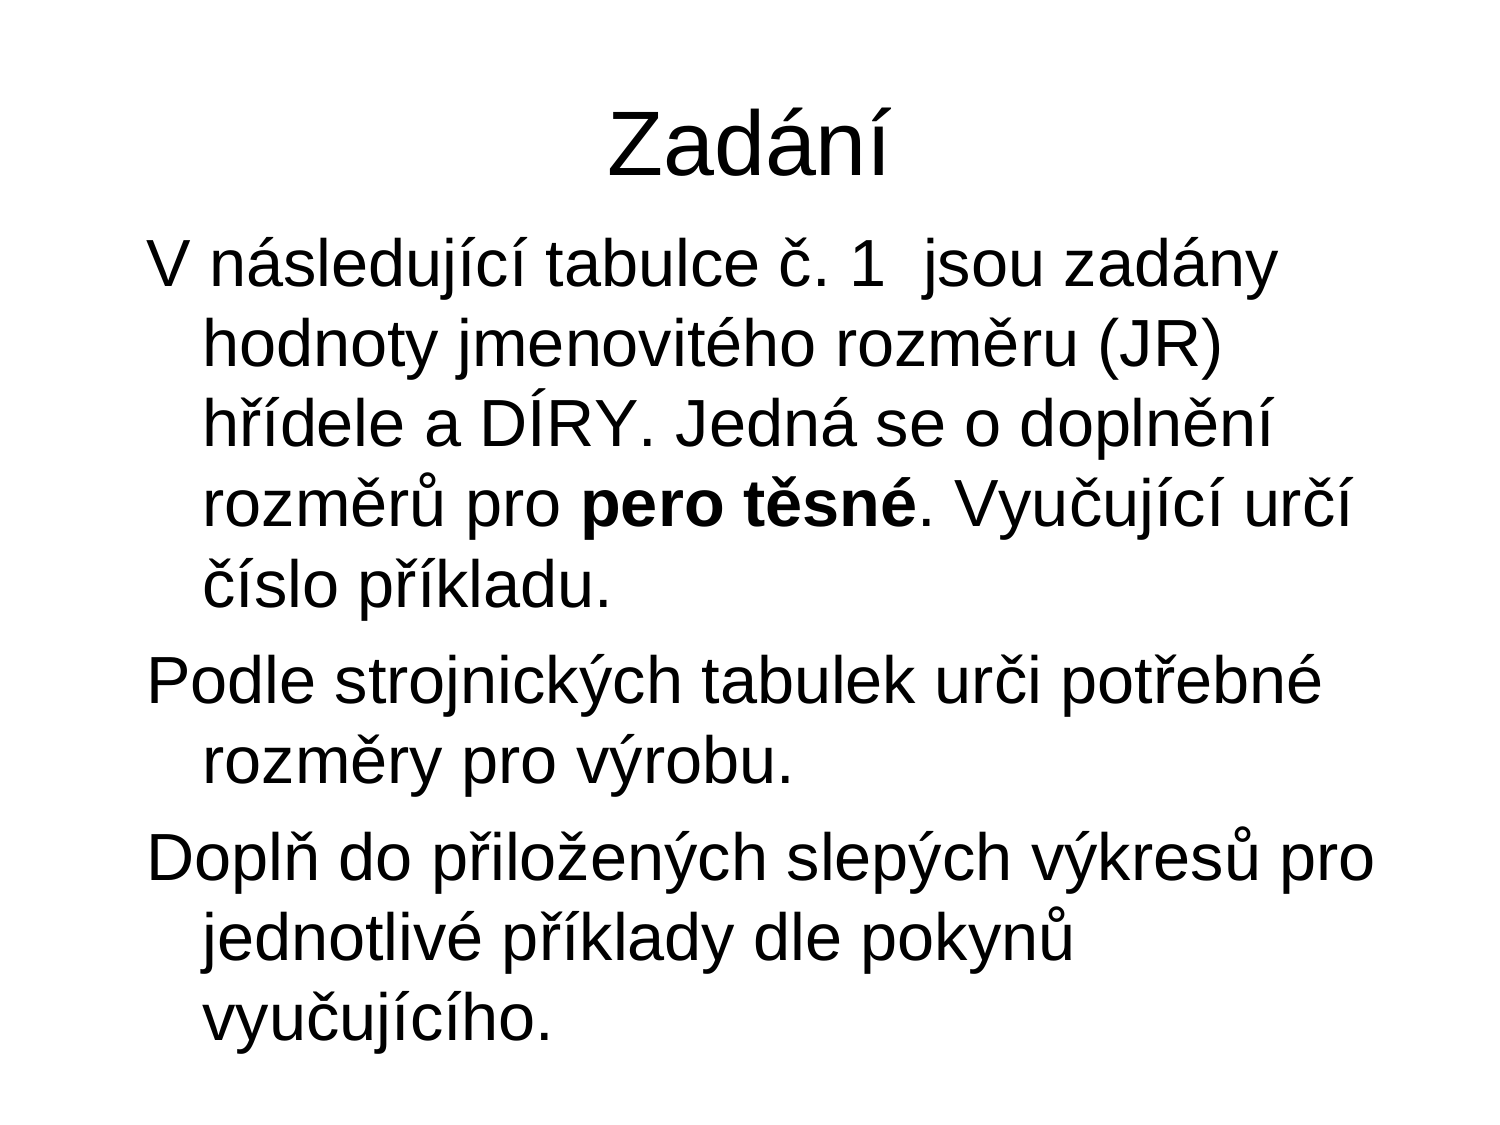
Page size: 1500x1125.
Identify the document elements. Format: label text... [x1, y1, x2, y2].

list V následující tabulce č. 1 jsou zadány hodnoty jmenovitého rozměru (JR) hřídele a DÍRY. Jedná se o doplnění rozměrů pro pero těsné. Vyučující určí číslo příkladu. Podle strojnických tabulek urči potřebné rozměry pro výrobu. Doplň do přiložených slepých výkresů pro jednotlivé příklady dle pokynů vyučujícího. [75, 212, 1426, 1063]
title Zadání [75, 45, 1426, 212]
